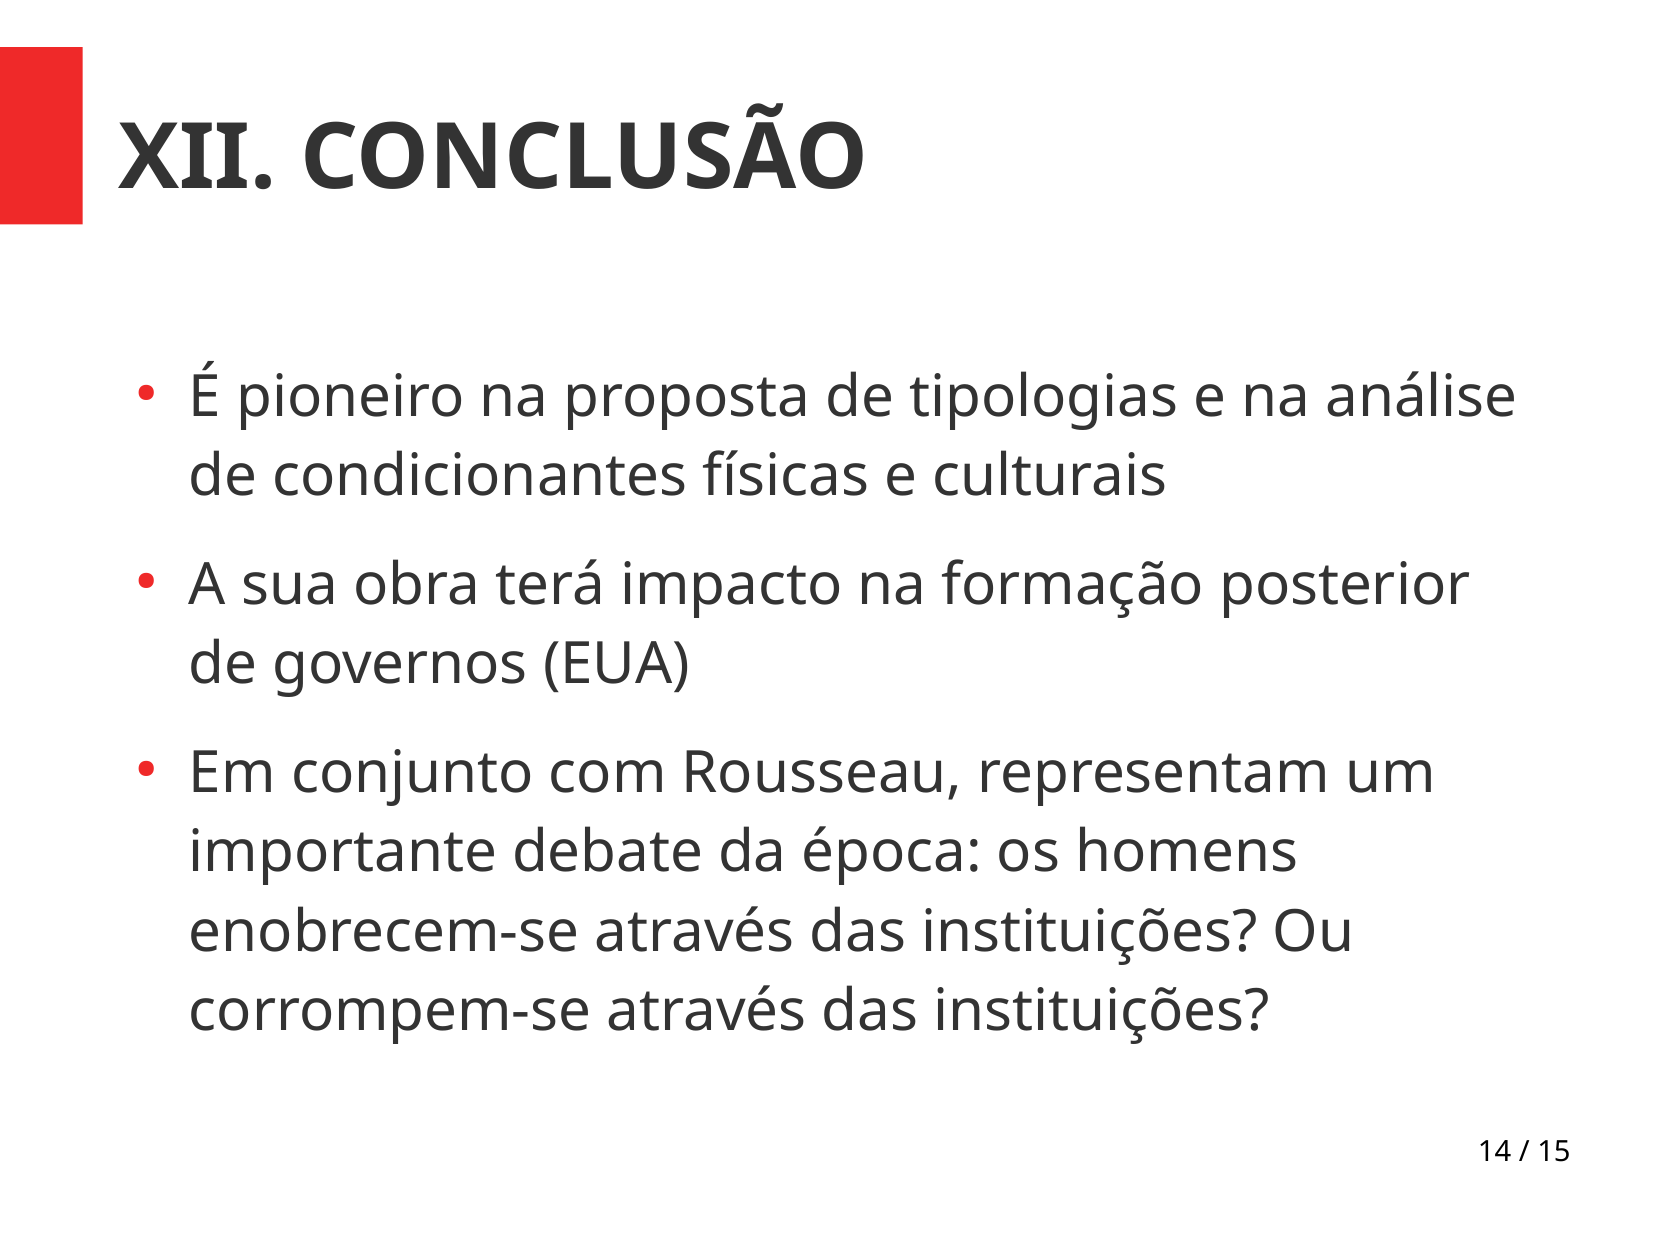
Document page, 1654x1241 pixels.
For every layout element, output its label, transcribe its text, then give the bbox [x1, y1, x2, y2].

title XII. CONCLUSÃO [118, 49, 1571, 257]
list É pioneiro na proposta de tipologias e na análise de condicionantes físicas e culturais A sua obra terá impacto na formação posterior de governos (EUA) Em conjunto com Rousseau, representam um importante debate da época: os homens enobrecem-se através das instituições? Ou corrompem-se através das instituições? [118, 354, 1536, 1074]
